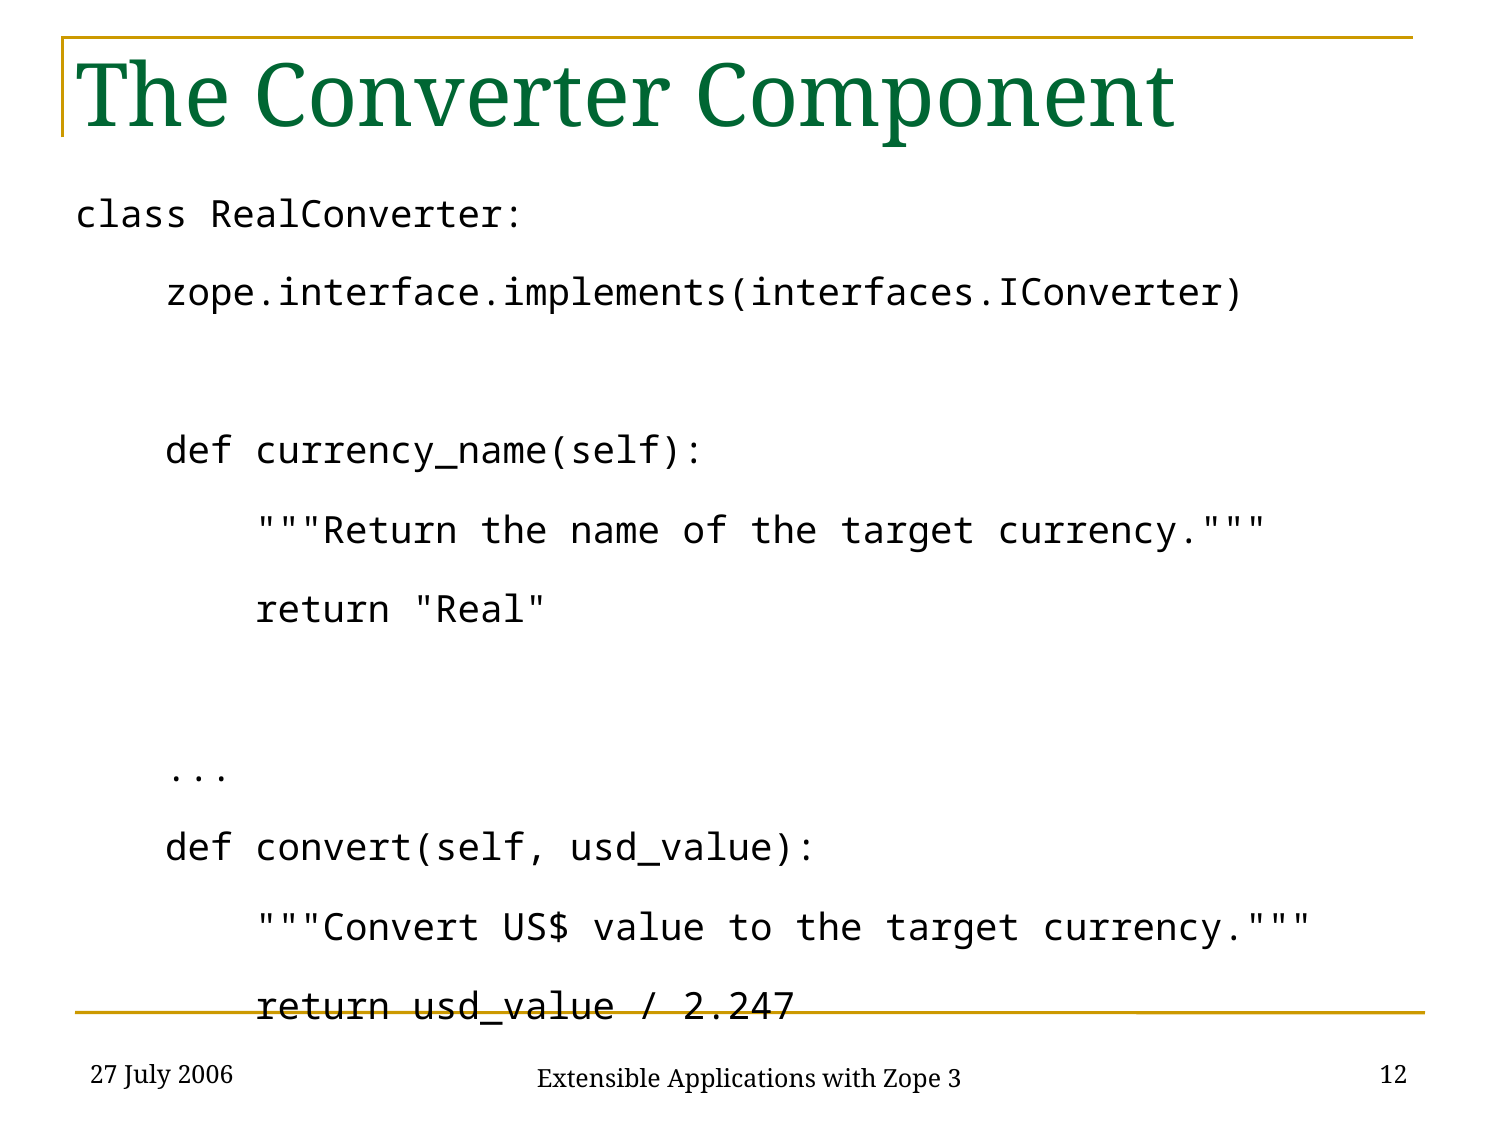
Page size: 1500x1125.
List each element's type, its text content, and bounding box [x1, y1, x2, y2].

title The Converter Component [74, 45, 1423, 151]
list class RealConverter: zope.interface.implements(interfaces.IConverter) def currency_name(self): """Return the name of the target currency.""" return "Real" ... def convert(self, usd_value): """Convert US$ value to the target currency.""" return usd_value / 2.247 [74, 187, 1423, 1022]
